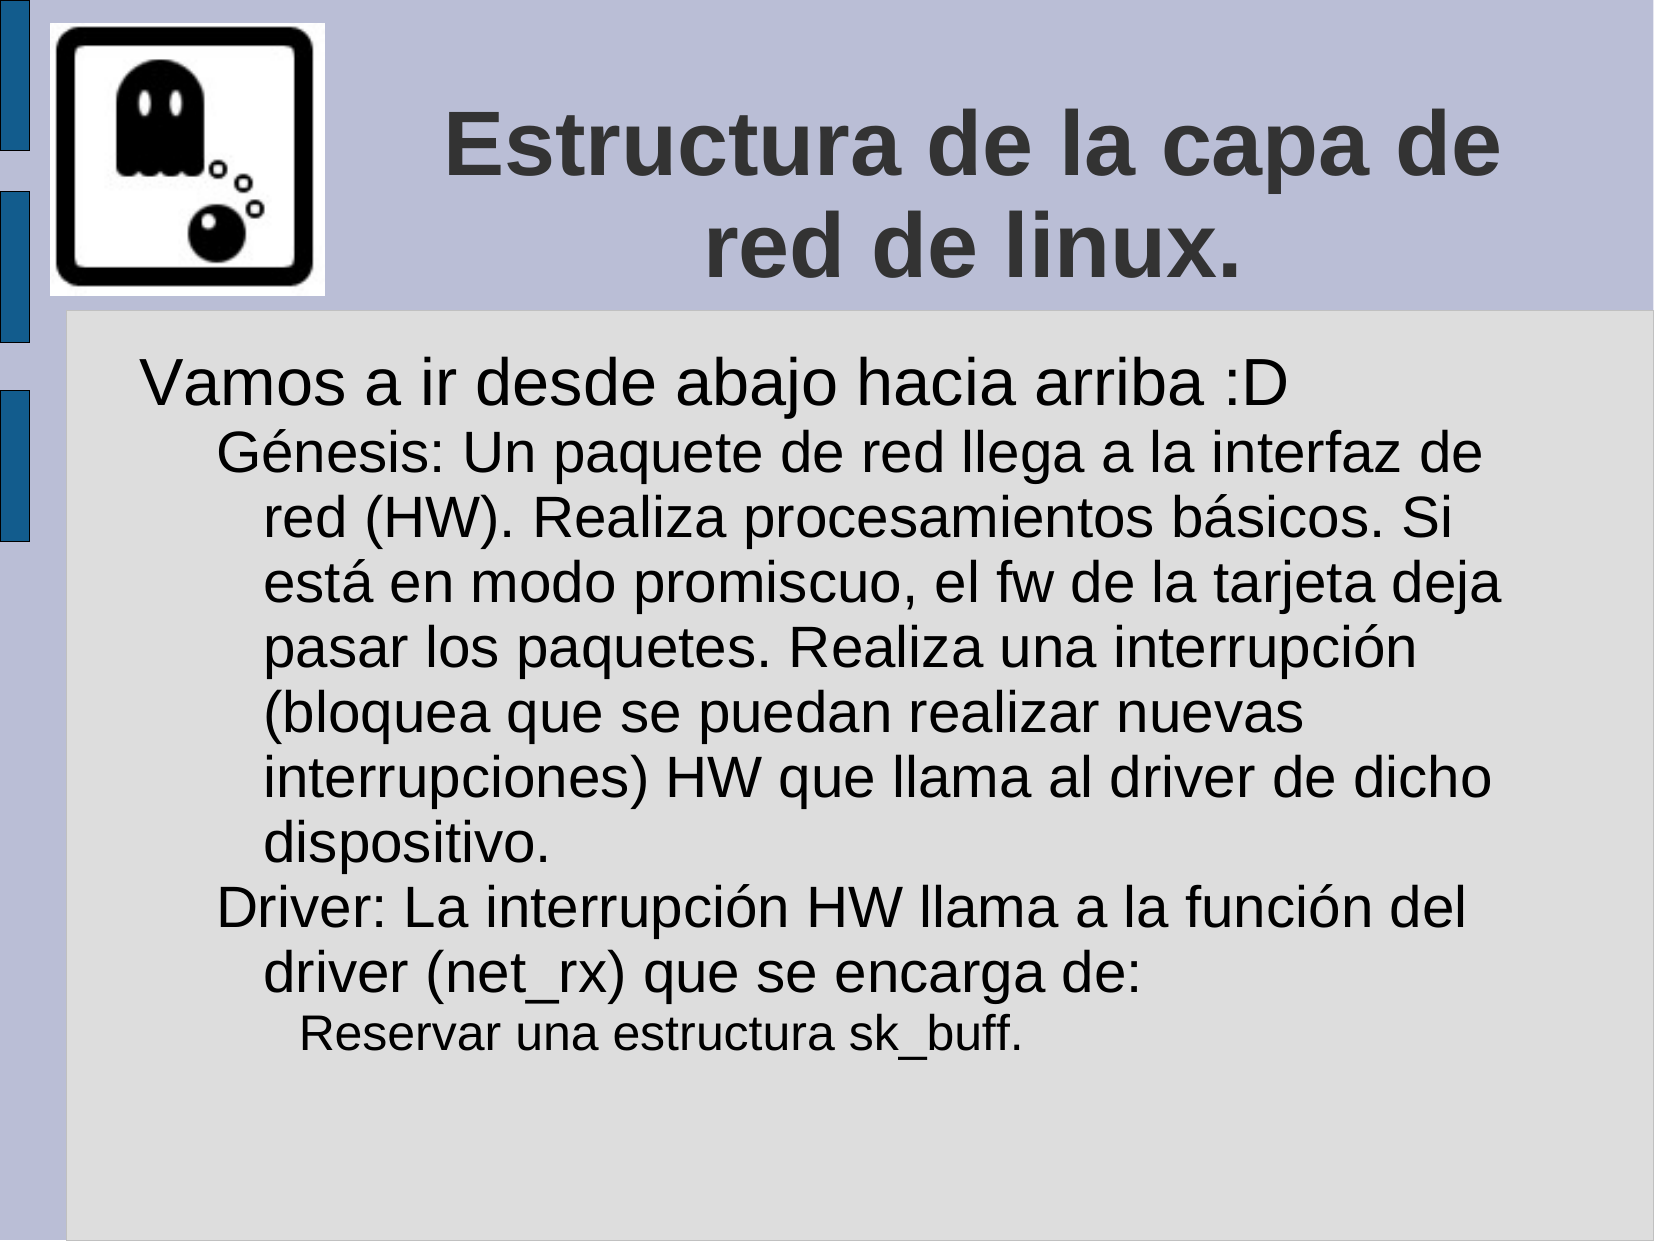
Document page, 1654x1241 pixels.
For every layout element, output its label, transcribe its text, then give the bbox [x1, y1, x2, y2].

list Vamos a ir desde abajo hacia arriba :D Génesis: Un paquete de red llega a la interfaz de red (HW). Realiza procesamientos básicos. Si está en modo promiscuo, el fw de la tarjeta deja pasar los paquetes. Realiza una interrupción (bloquea que se puedan realizar nuevas interrupciones) HW que llama al driver de dicho dispositivo. Driver: La interrupción HW llama a la función del driver (net_rx) que se encarga de: Reservar una estructura sk_buff. [121, 344, 1534, 1226]
title Estructura de la capa de red de linux. [413, 87, 1534, 302]
picture [50, 23, 325, 296]
